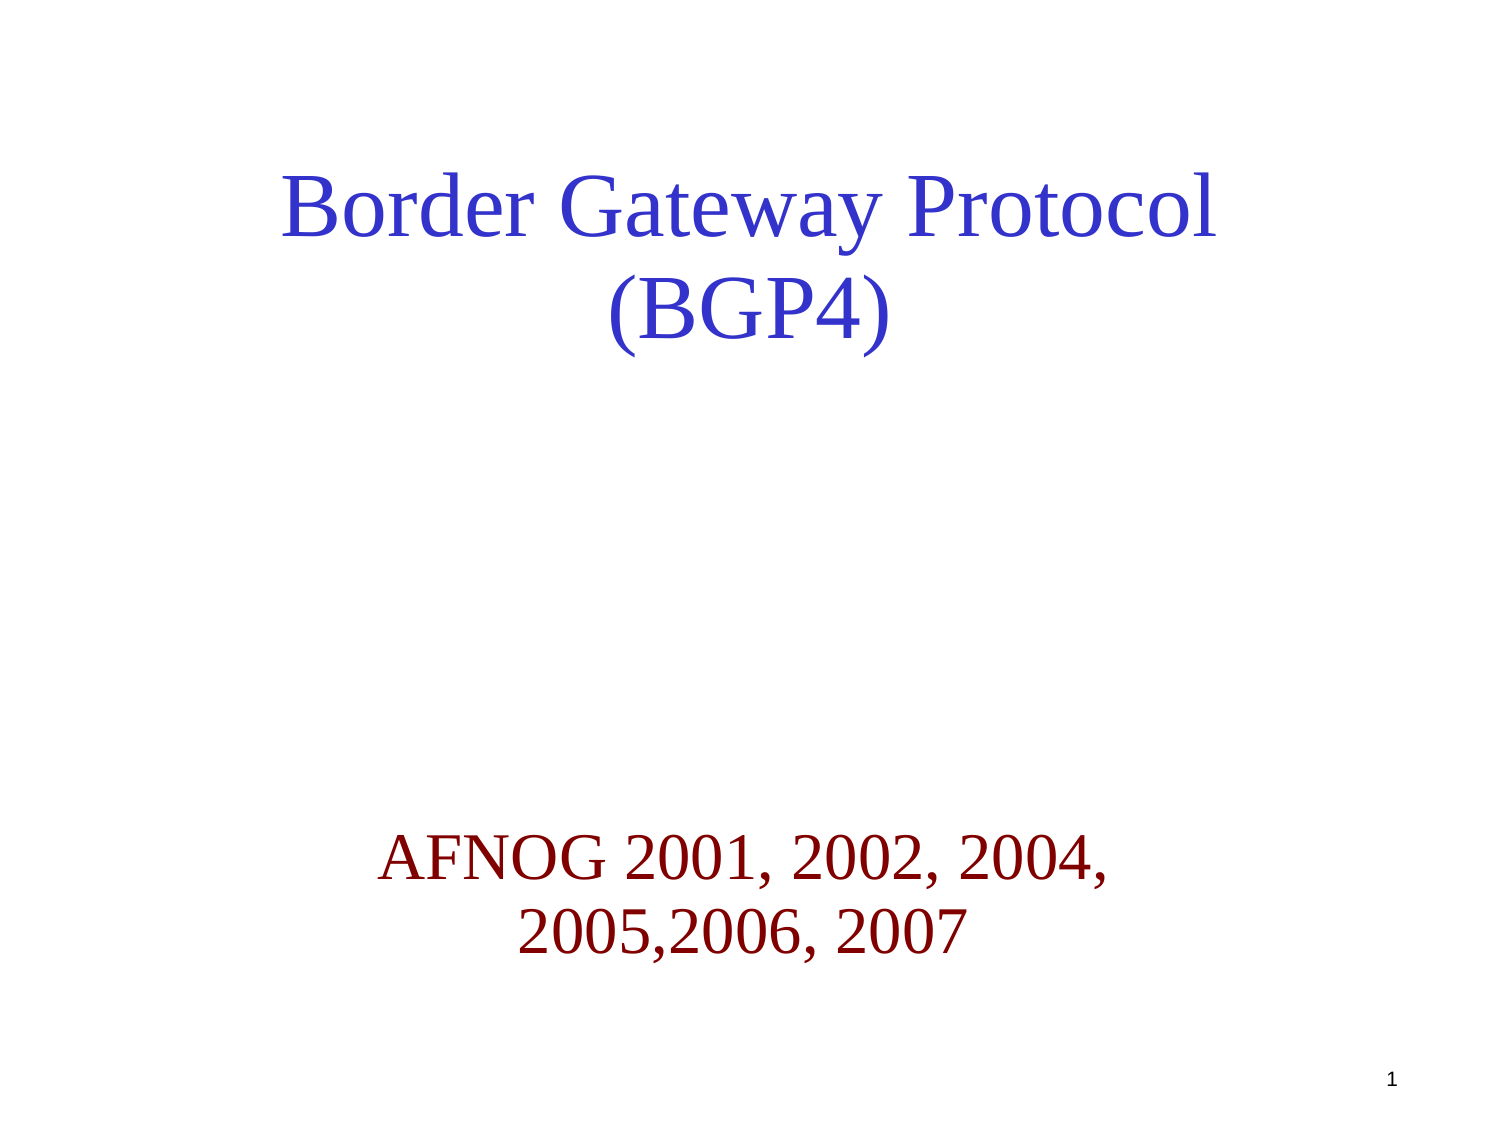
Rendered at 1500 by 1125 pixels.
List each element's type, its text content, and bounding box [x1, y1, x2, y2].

title Border Gateway Protocol (BGP4) [112, 138, 1388, 374]
subtitle AFNOG 2001, 2002, 2004, 2005,2006, 2007 [262, 812, 1225, 988]
